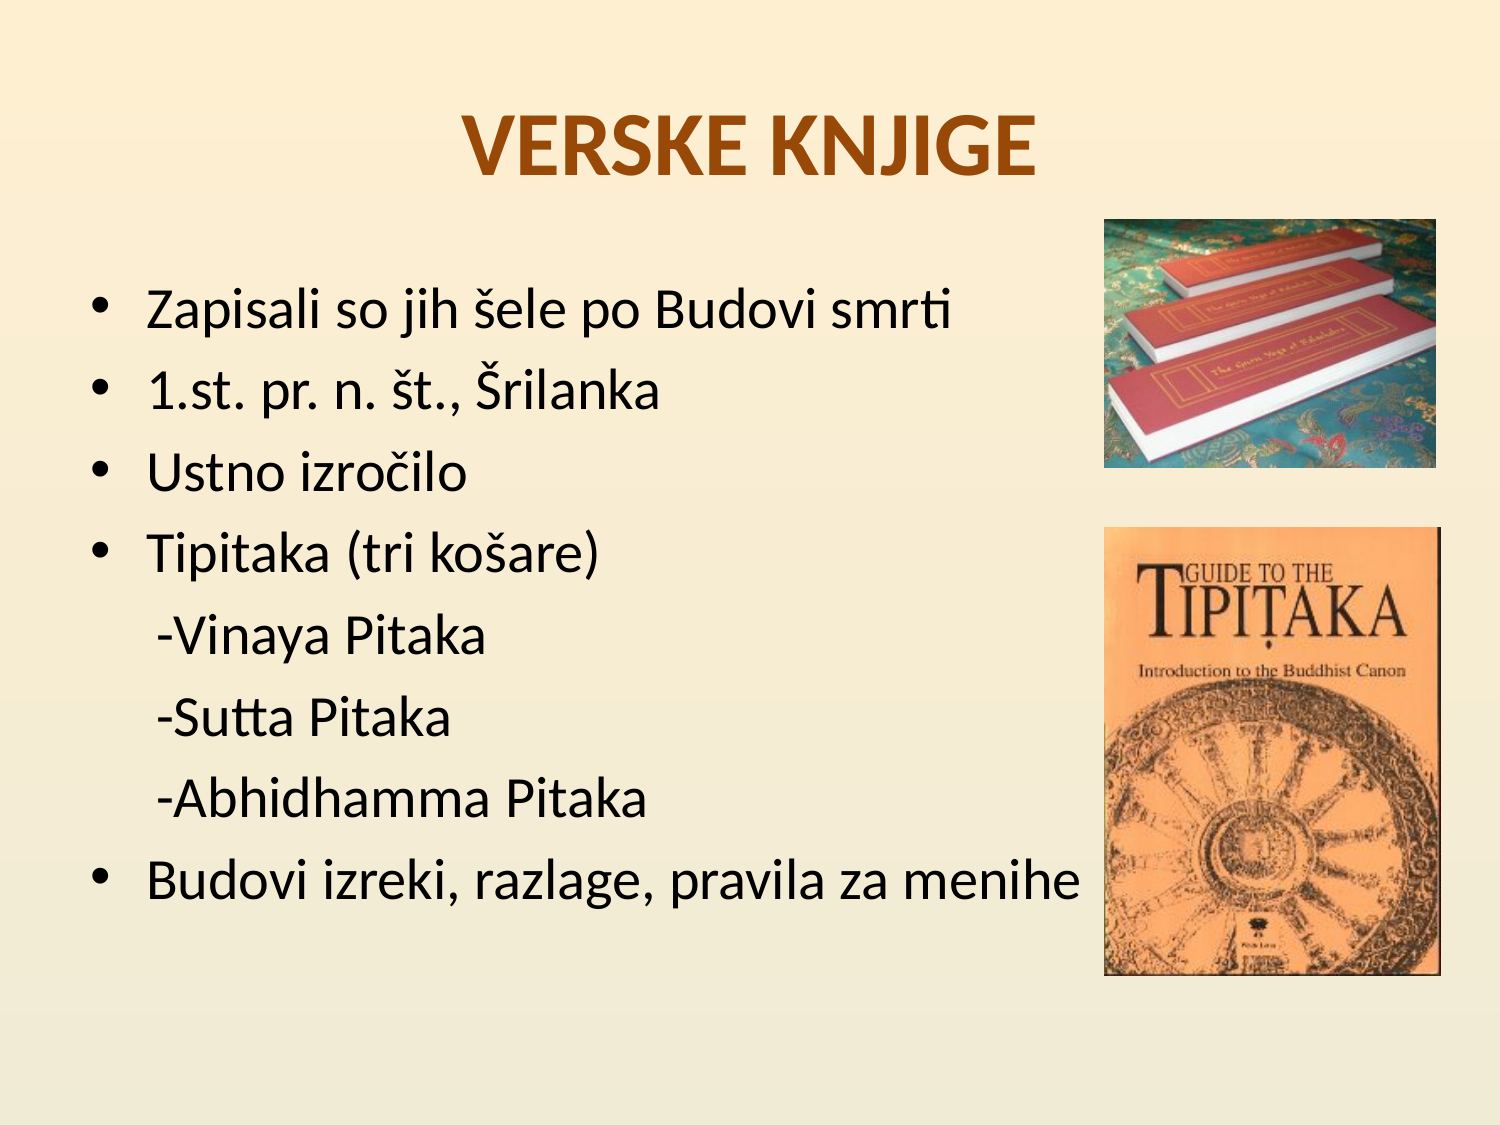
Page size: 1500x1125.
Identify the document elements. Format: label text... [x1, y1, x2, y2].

title VERSKE KNJIGE [75, 45, 1425, 233]
picture [1104, 219, 1436, 468]
picture [1104, 527, 1441, 976]
list Zapisali so jih šele po Budovi smrti 1.st. pr. n. št., Šrilanka Ustno izročilo Tipitaka (tri košare) -Vinaya Pitaka -Sutta Pitaka -Abhidhamma Pitaka Budovi izreki, razlage, pravila za menihe [75, 262, 1425, 1005]
